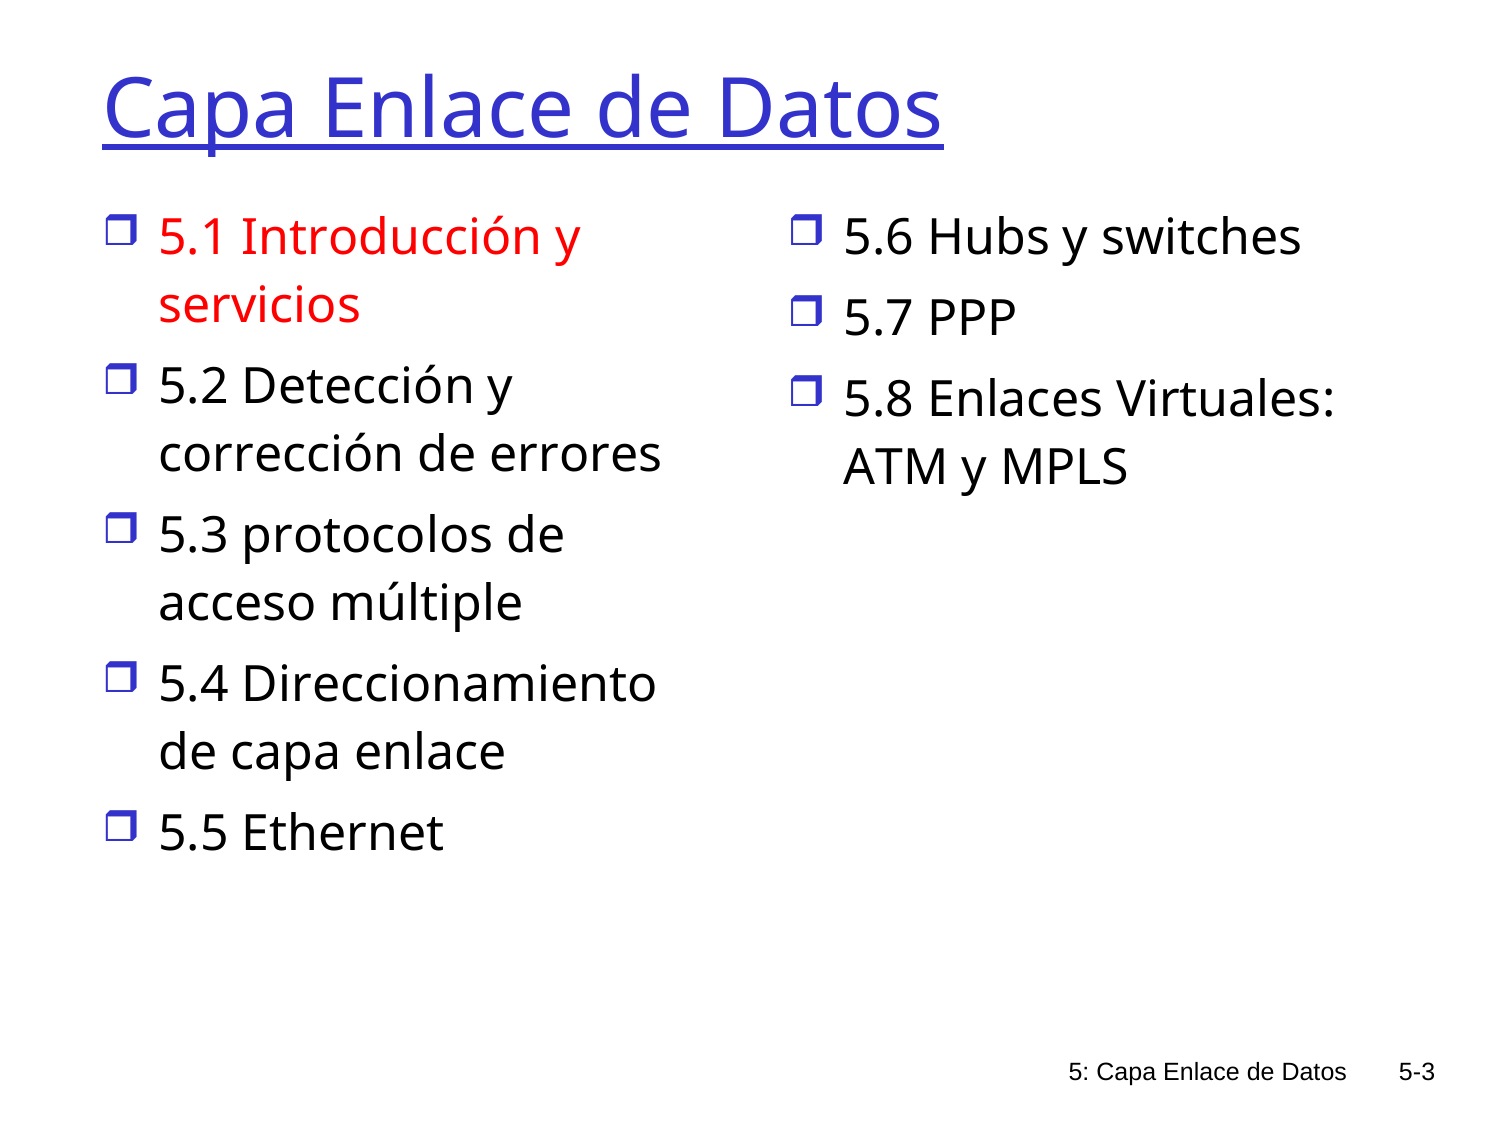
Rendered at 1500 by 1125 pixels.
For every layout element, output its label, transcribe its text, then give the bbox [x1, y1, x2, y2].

list 5.6 Hubs y switches 5.7 PPP 5.8 Enlaces Virtuales: ATM y MPLS [772, 193, 1426, 1027]
list 5.1 Introducción y servicios 5.2 Detección y corrección de errores 5.3 protocolos de acceso múltiple 5.4 Direccionamiento de capa enlace 5.5 Ethernet [87, 193, 741, 1027]
title Capa Enlace de Datos [87, 15, 1426, 196]
